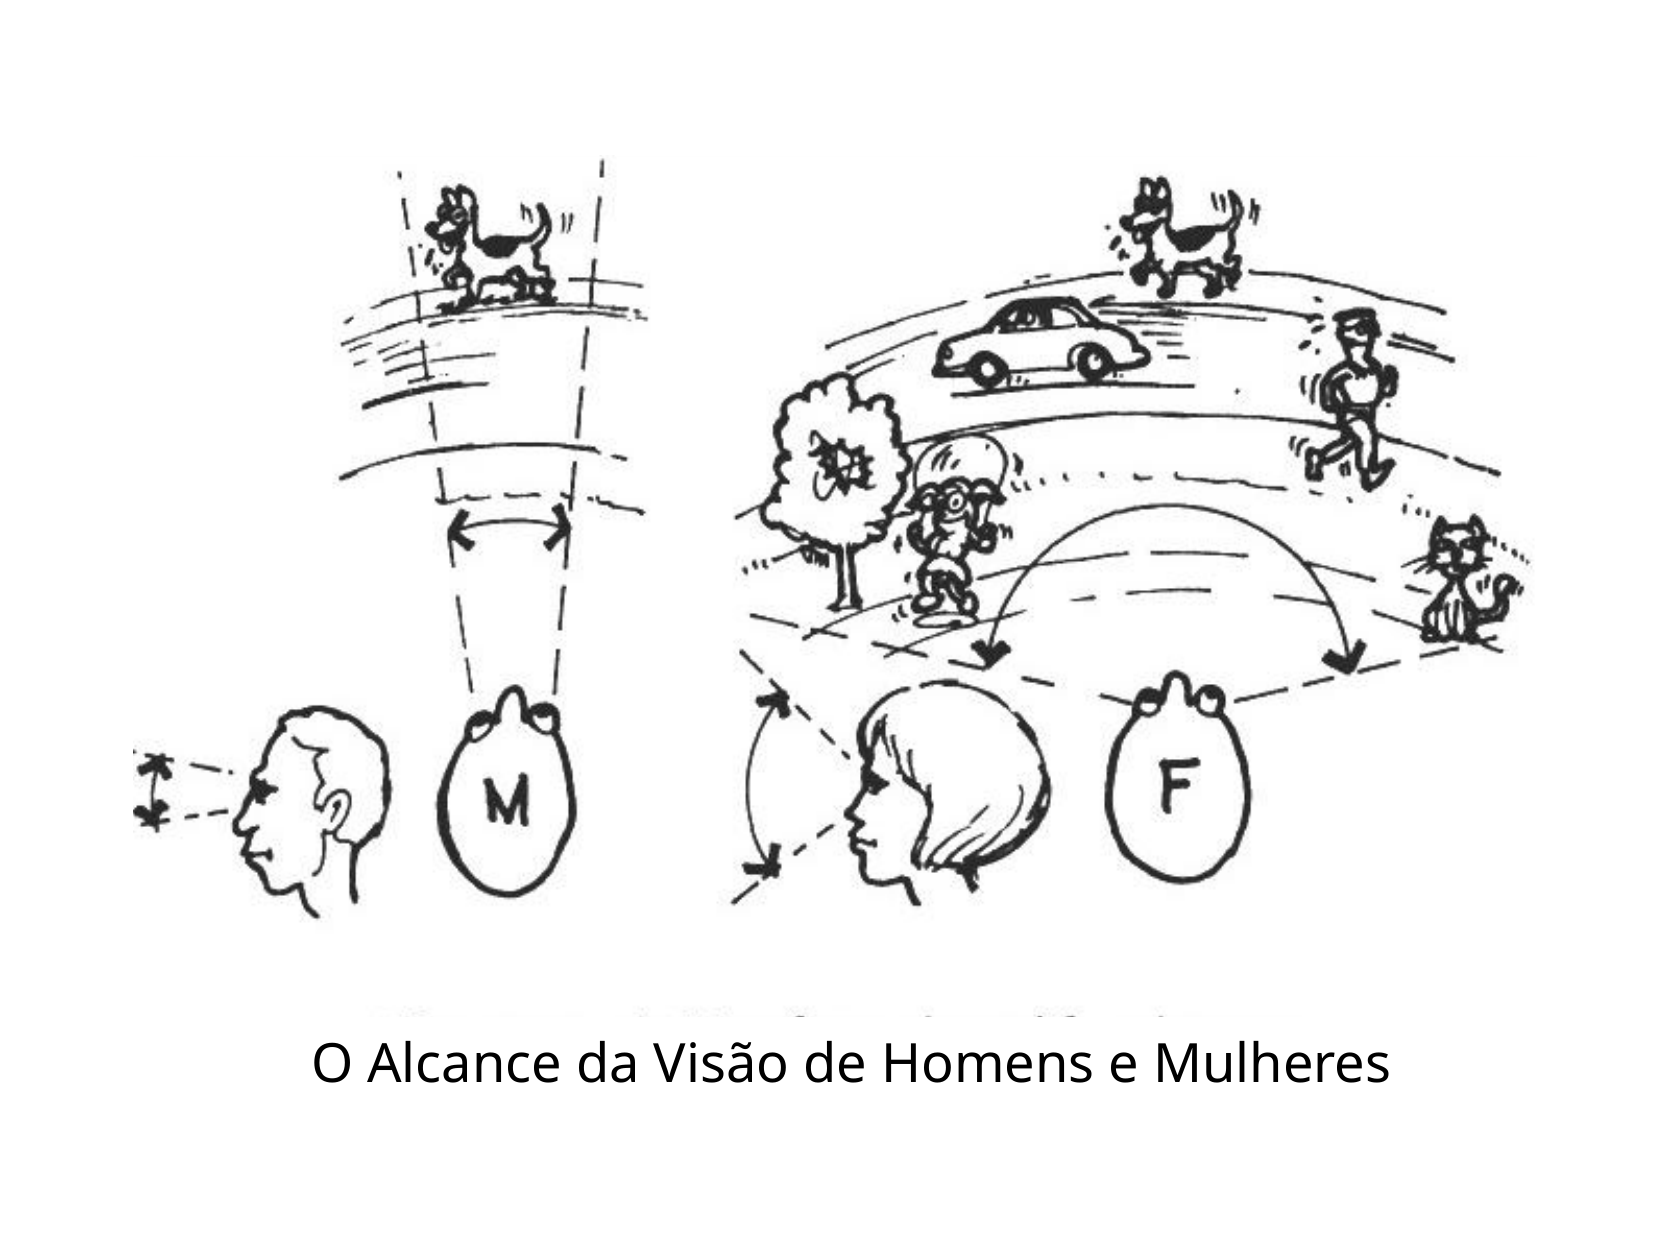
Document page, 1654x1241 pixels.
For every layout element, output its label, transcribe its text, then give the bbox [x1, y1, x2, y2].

picture [133, 155, 1537, 1067]
text_box O Alcance da Visão de Homens e Mulheres [296, 1017, 1391, 1087]
